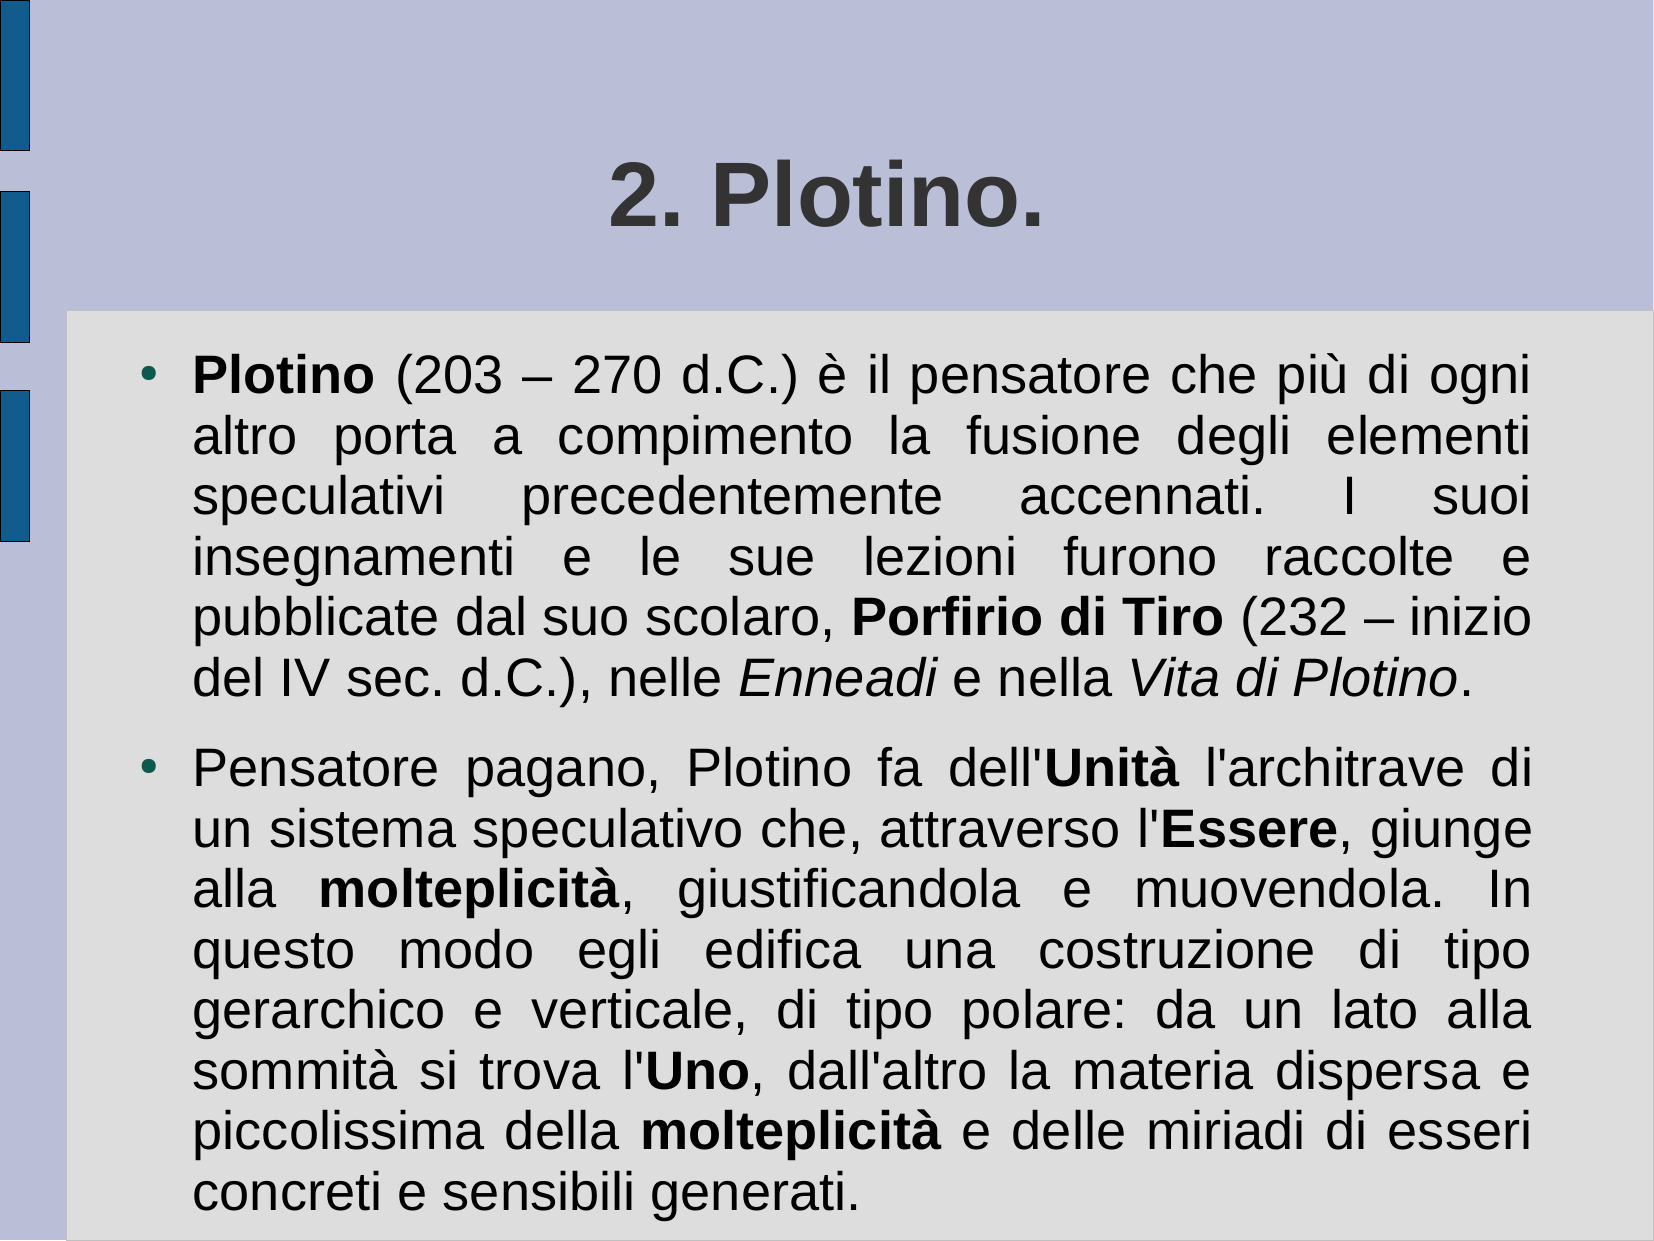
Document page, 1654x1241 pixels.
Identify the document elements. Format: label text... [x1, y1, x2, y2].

title 2. Plotino. [121, 91, 1534, 299]
list Plotino (203 – 270 d.C.) è il pensatore che più di ogni altro porta a compimento la fusione degli elementi speculativi precedentemente accennati. I suoi insegnamenti e le sue lezioni furono raccolte e pubblicate dal suo scolaro, Porfirio di Tiro (232 – inizio del IV sec. d.C.), nelle Enneadi e nella Vita di Plotino. Pensatore pagano, Plotino fa dell'Unità l'architrave di un sistema speculativo che, attraverso l'Essere, giunge alla molteplicità, giustificandola e muovendola. In questo modo egli edifica una costruzione di tipo gerarchico e verticale, di tipo polare: da un lato alla sommità si trova l'Uno, dall'altro la materia dispersa e piccolissima della molteplicità e delle miriadi di esseri concreti e sensibili generati. [121, 344, 1534, 1234]
